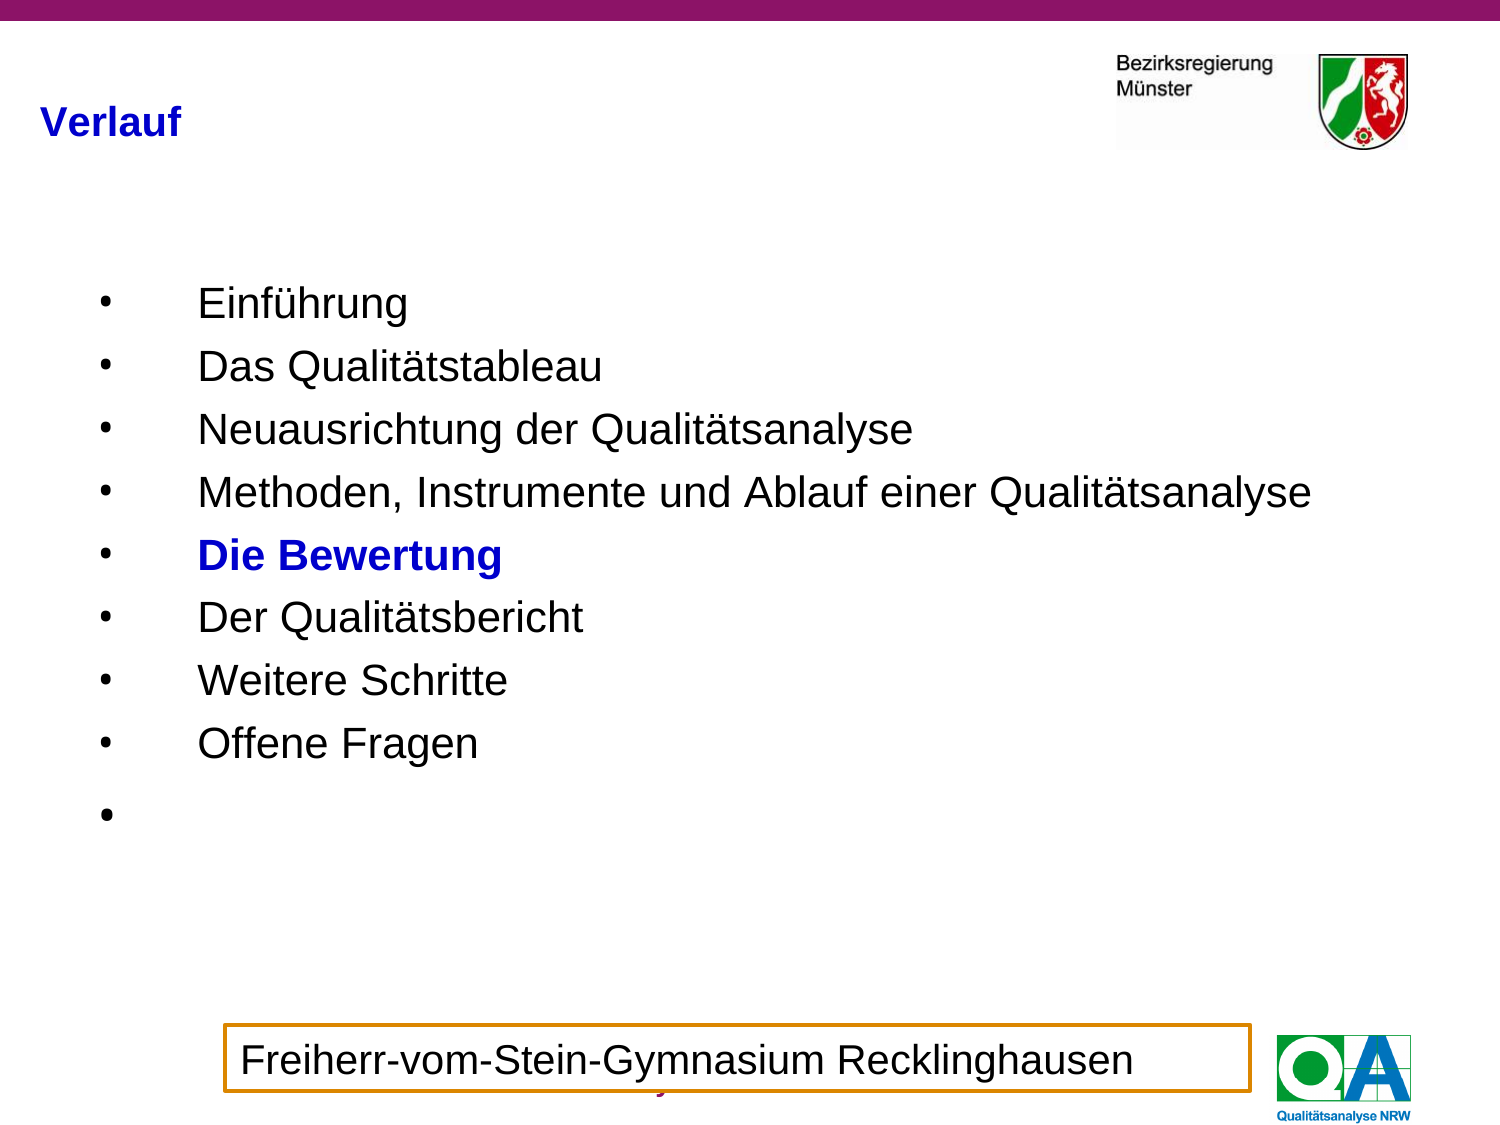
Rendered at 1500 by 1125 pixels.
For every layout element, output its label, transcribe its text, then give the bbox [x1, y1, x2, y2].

title Verlauf [39, 50, 934, 145]
text_box Freiherr-vom-Stein-Gymnasium Recklinghausen [225, 1025, 1251, 1091]
list Einführung Das Qualitätstableau Neuausrichtung der Qualitätsanalyse Methoden, Instrumente und Ablauf einer Qualitätsanalyse Die Bewertung Der Qualitätsbericht Weitere Schritte Offene Fragen [82, 267, 1389, 965]
